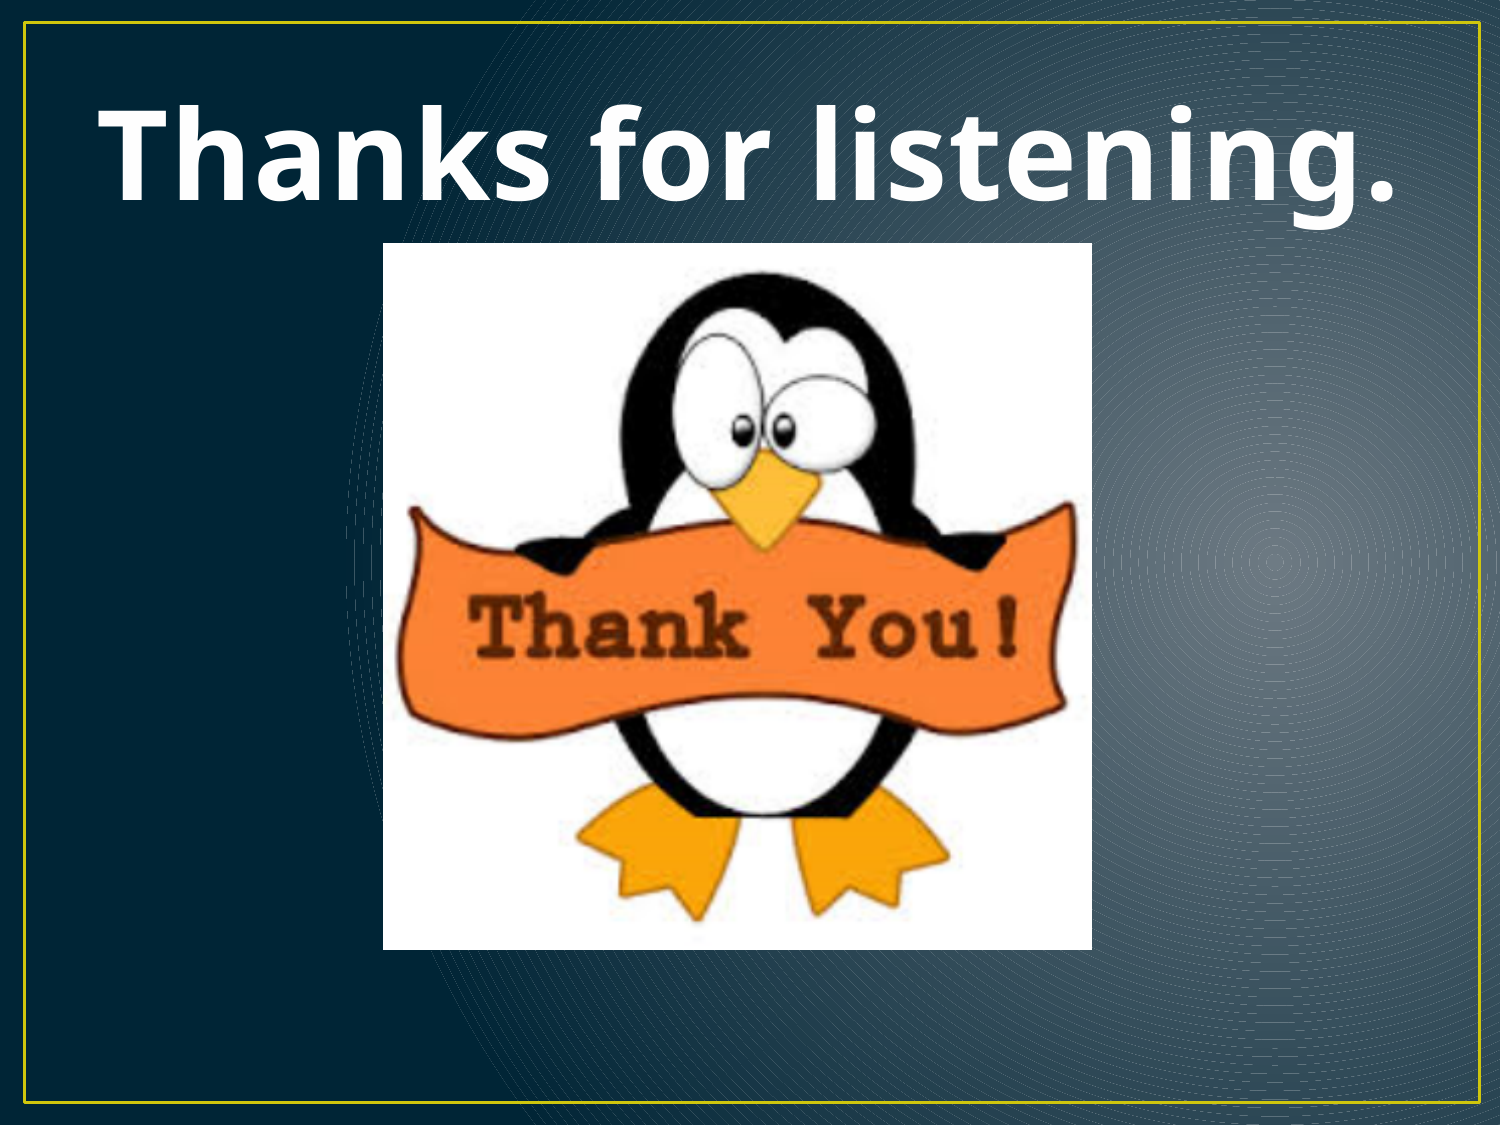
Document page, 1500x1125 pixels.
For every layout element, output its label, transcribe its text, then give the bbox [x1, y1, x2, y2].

title Thanks for listening. [75, 45, 1426, 233]
picture [383, 243, 1092, 950]
